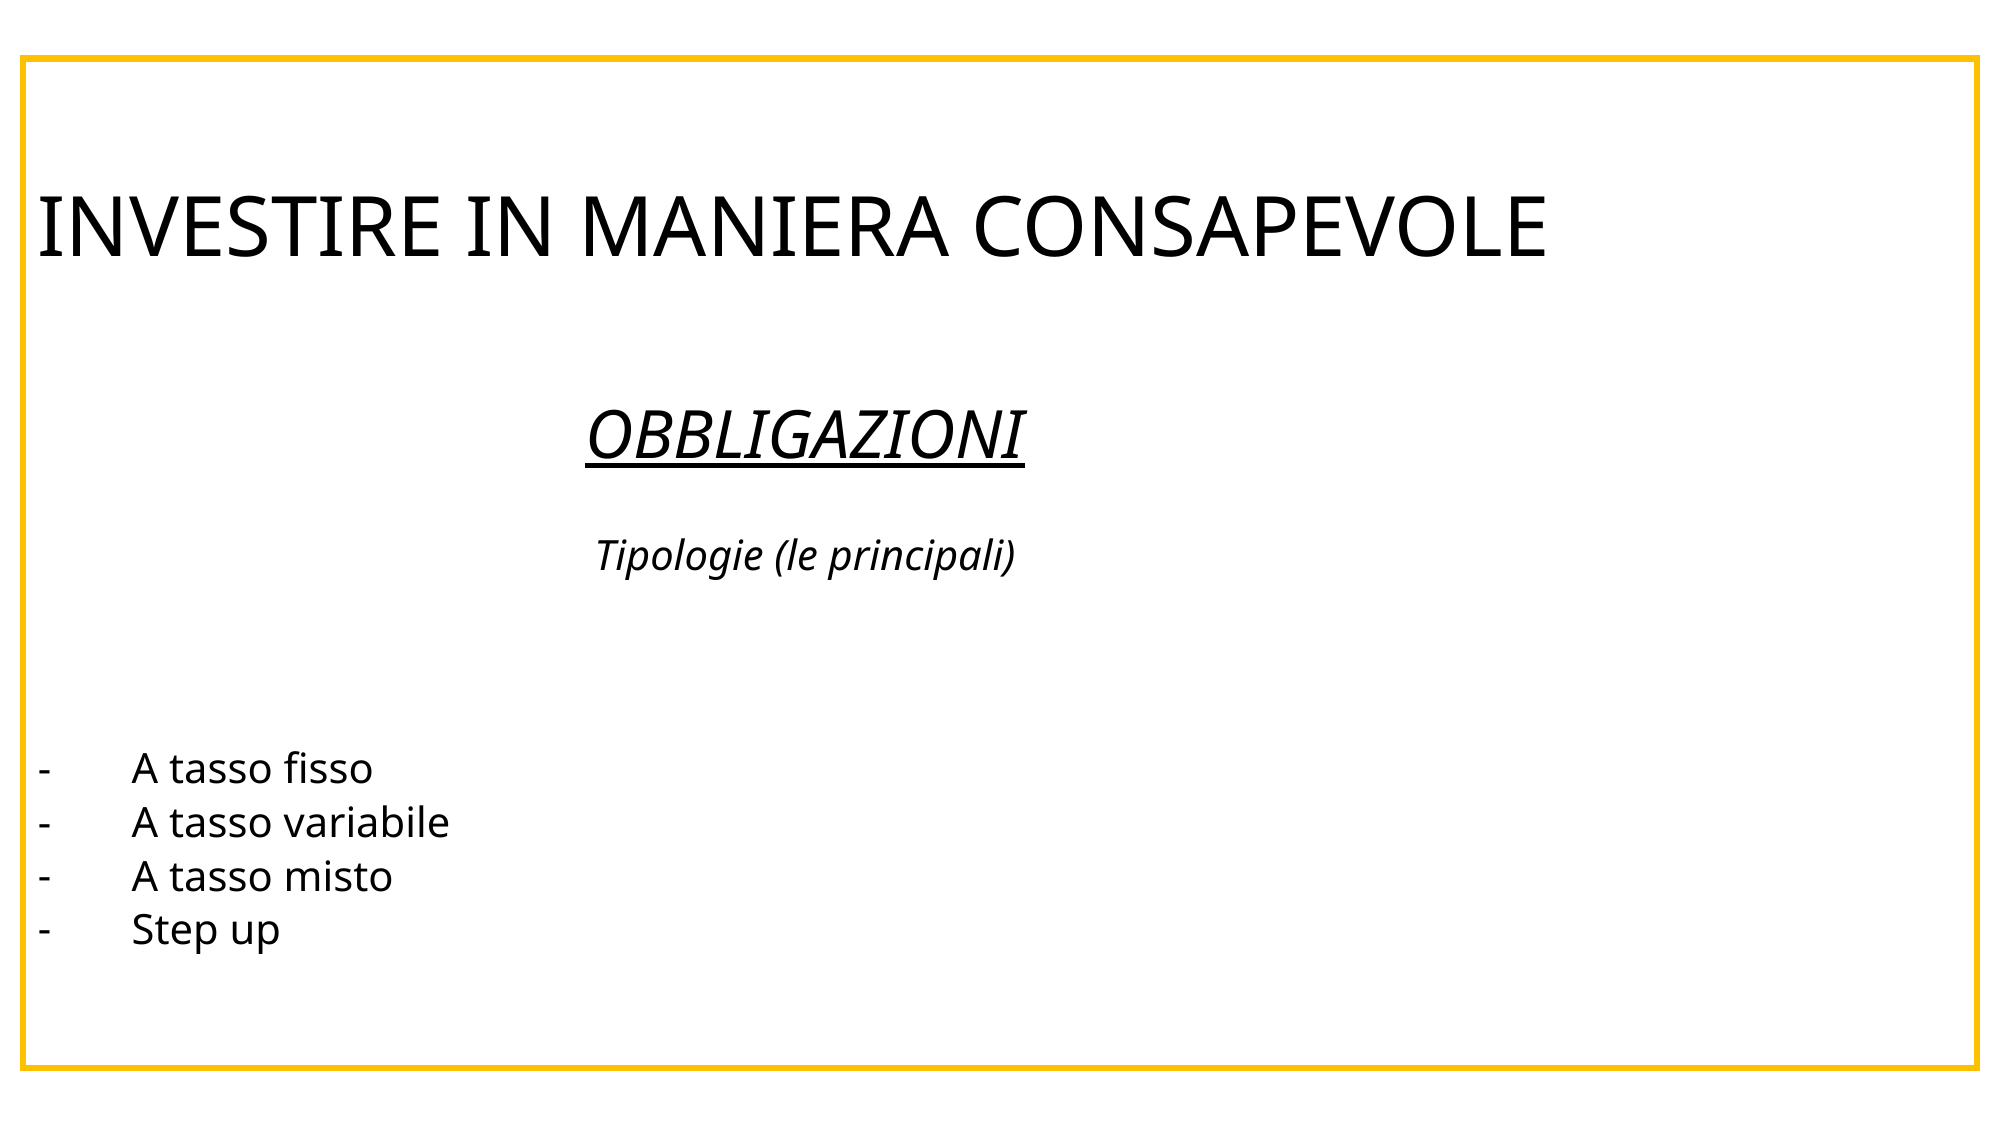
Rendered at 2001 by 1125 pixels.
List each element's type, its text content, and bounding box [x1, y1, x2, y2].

text_box INVESTIRE IN MANIERA CONSAPEVOLE OBBLIGAZIONI Tipologie (le principali) A tasso fisso A tasso variabile A tasso misto Step up [22, 58, 1978, 1069]
